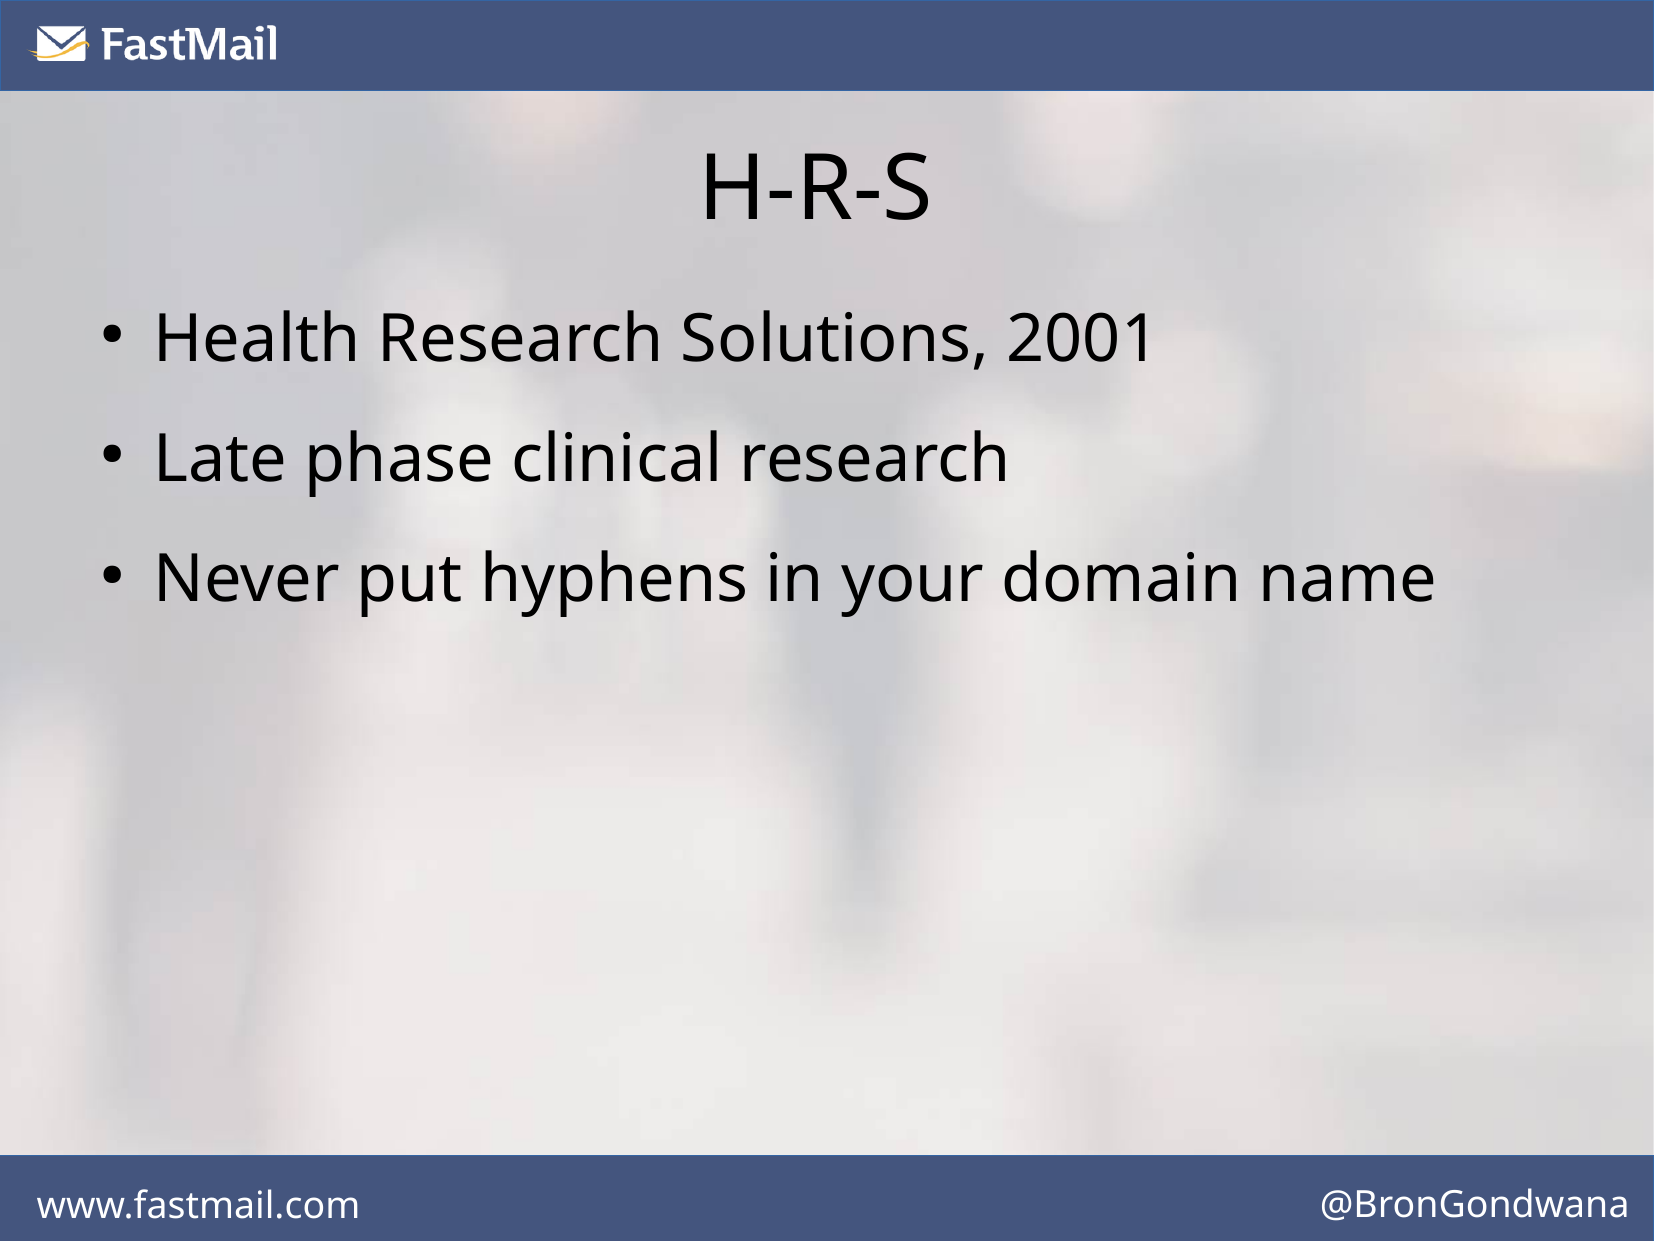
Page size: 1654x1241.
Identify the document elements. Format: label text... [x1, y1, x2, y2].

list Health Research Solutions, 2001 Late phase clinical research Never put hyphens in your domain name [82, 290, 1571, 1010]
picture [0, 91, 1654, 1155]
title H-R-S [71, 101, 1561, 267]
picture [26, 8, 302, 78]
